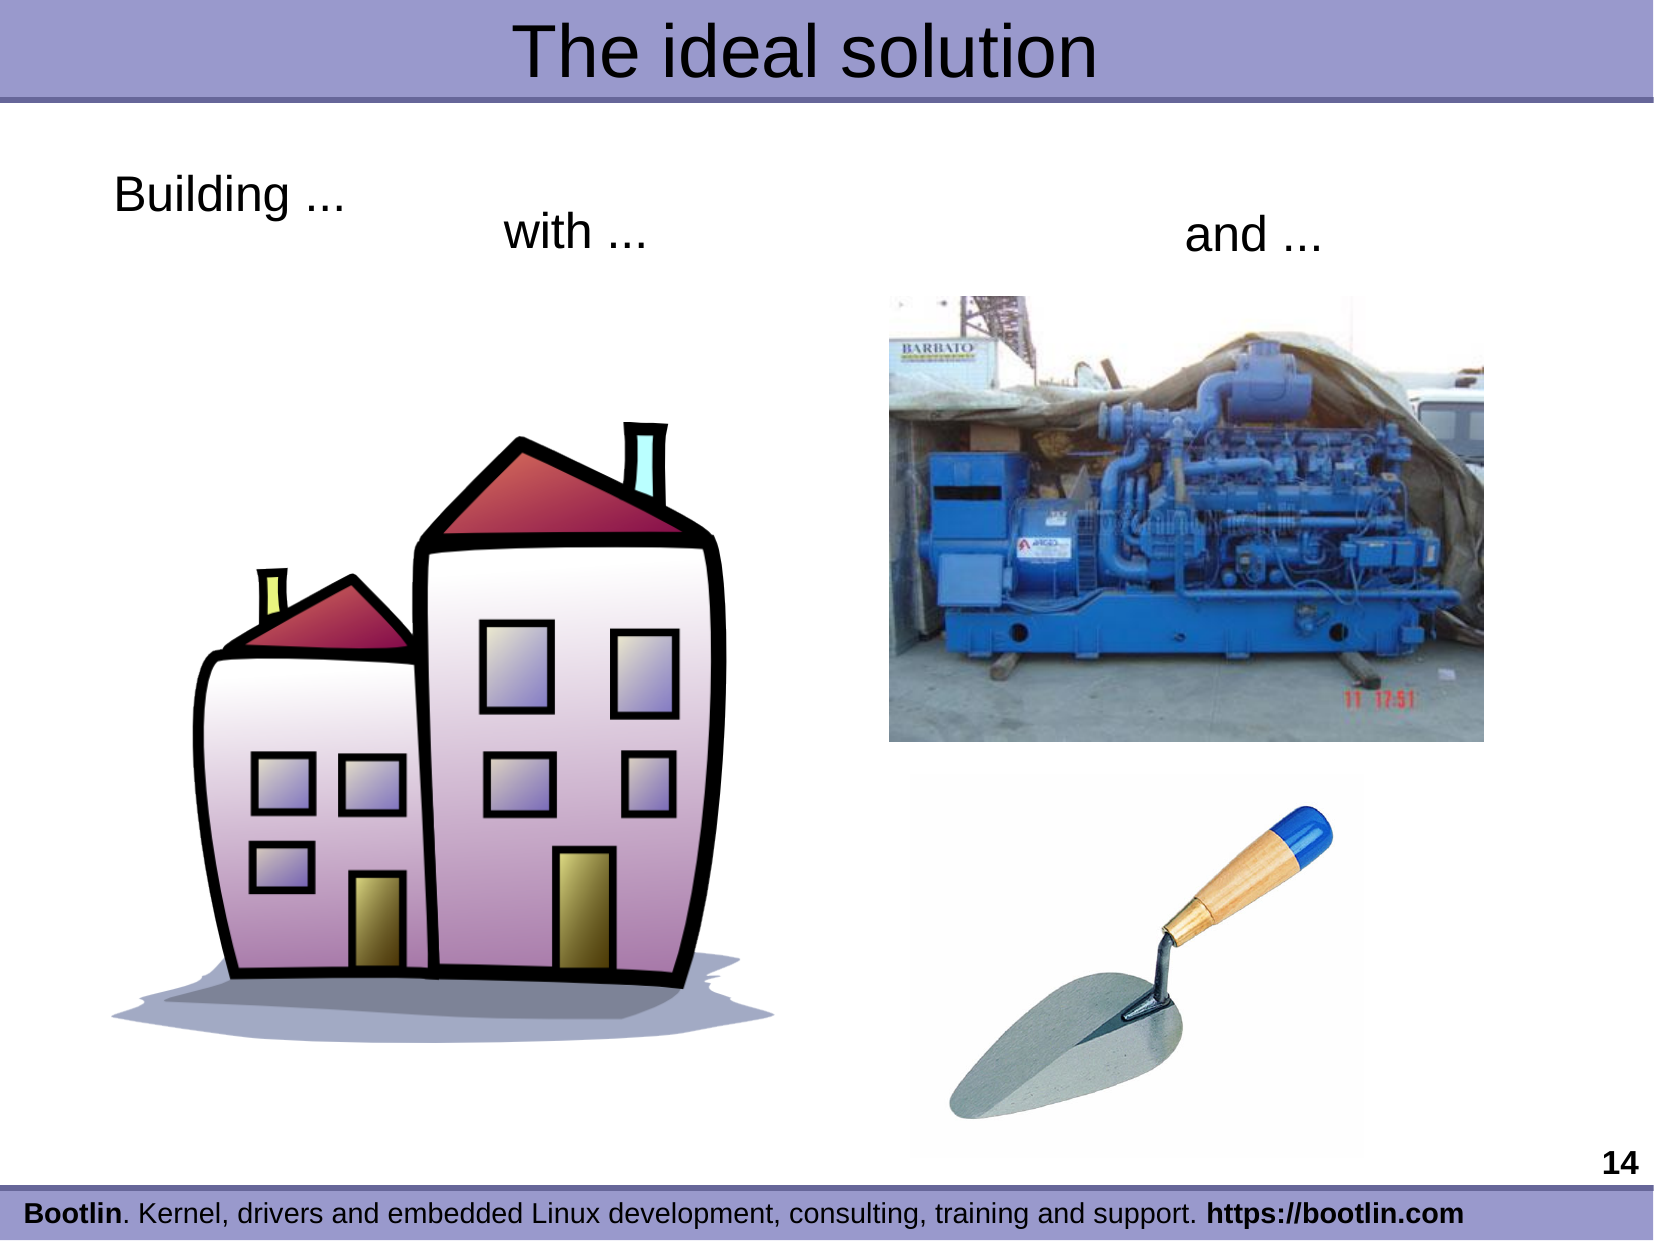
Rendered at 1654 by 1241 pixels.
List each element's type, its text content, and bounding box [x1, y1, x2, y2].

title The ideal solution [60, 5, 1551, 97]
picture [910, 774, 1364, 1158]
list with ... [486, 203, 776, 307]
picture [889, 296, 1484, 742]
list Building ... [95, 166, 434, 256]
picture [111, 422, 775, 1043]
list and ... [1166, 206, 1456, 296]
